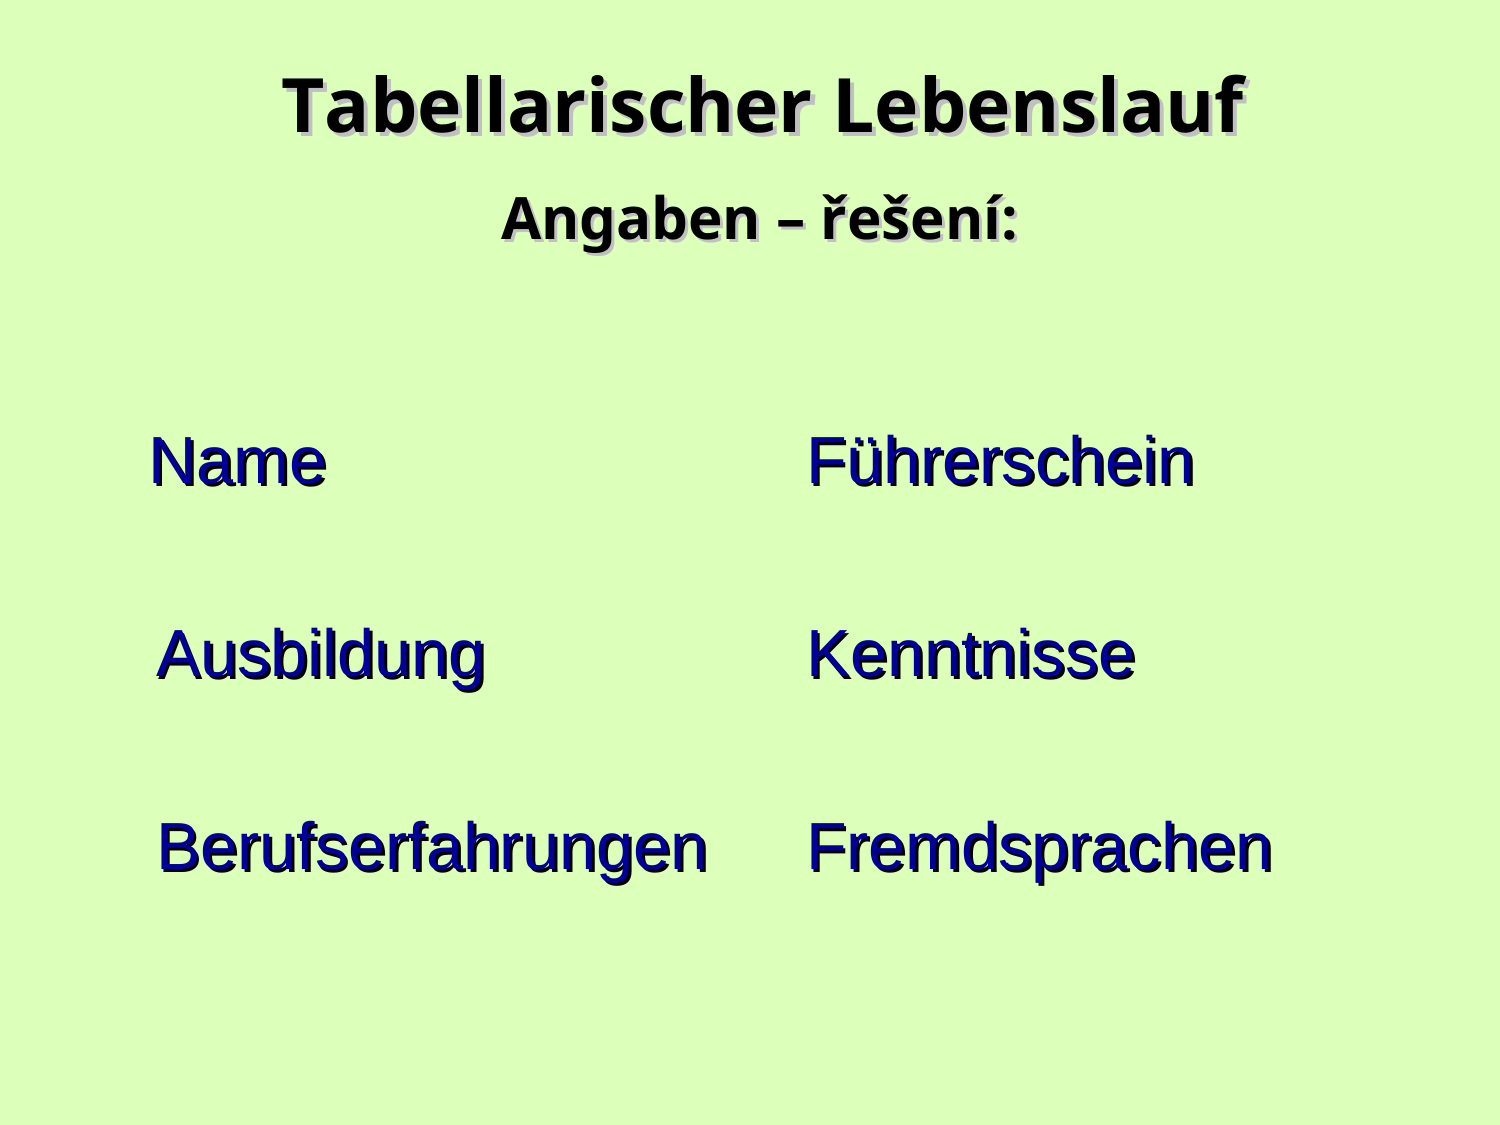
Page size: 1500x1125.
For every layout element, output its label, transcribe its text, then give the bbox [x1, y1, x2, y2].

list Name Führerschein Ausbildung Kenntnisse Berufserfahrungen Fremdsprachen [41, 312, 1452, 1059]
title Tabellarischer Lebenslauf Angaben – řešení: [75, 40, 1451, 276]
